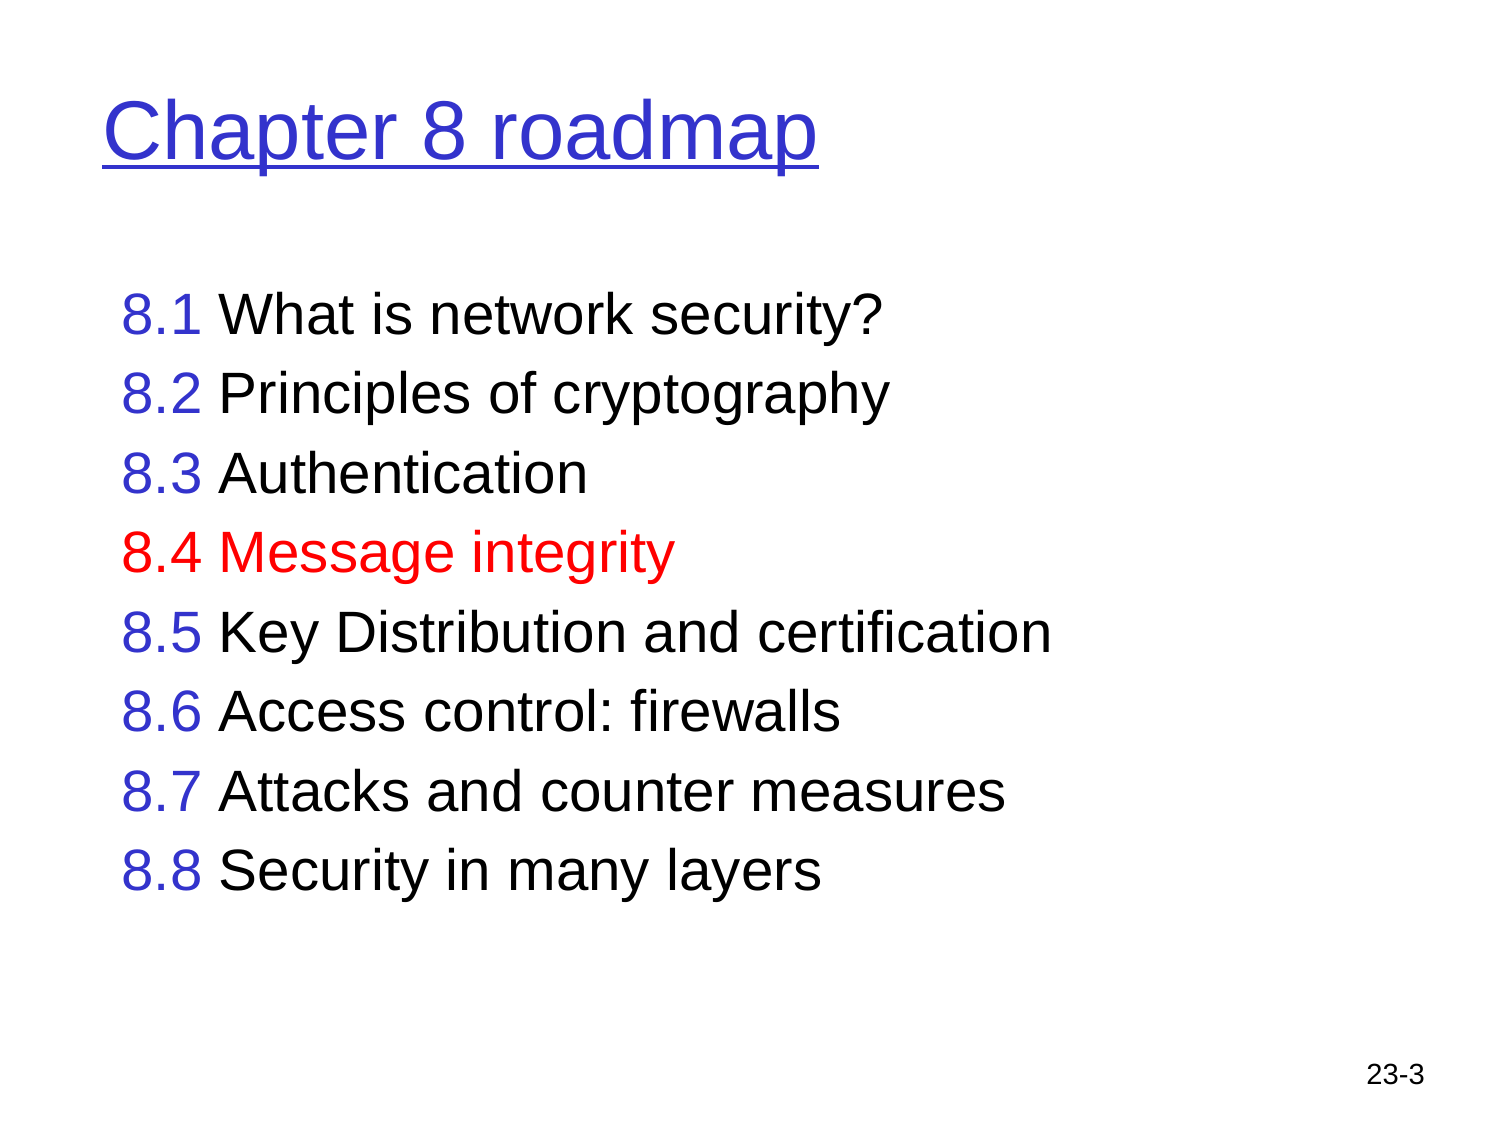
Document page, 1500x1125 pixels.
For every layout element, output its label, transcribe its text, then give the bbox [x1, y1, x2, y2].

title Chapter 8 roadmap [87, 37, 1363, 225]
list 8.1 What is network security? 8.2 Principles of cryptography 8.3 Authentication 8.4 Message integrity 8.5 Key Distribution and certification 8.6 Access control: firewalls 8.7 Attacks and counter measures 8.8 Security in many layers [106, 273, 1382, 1037]
